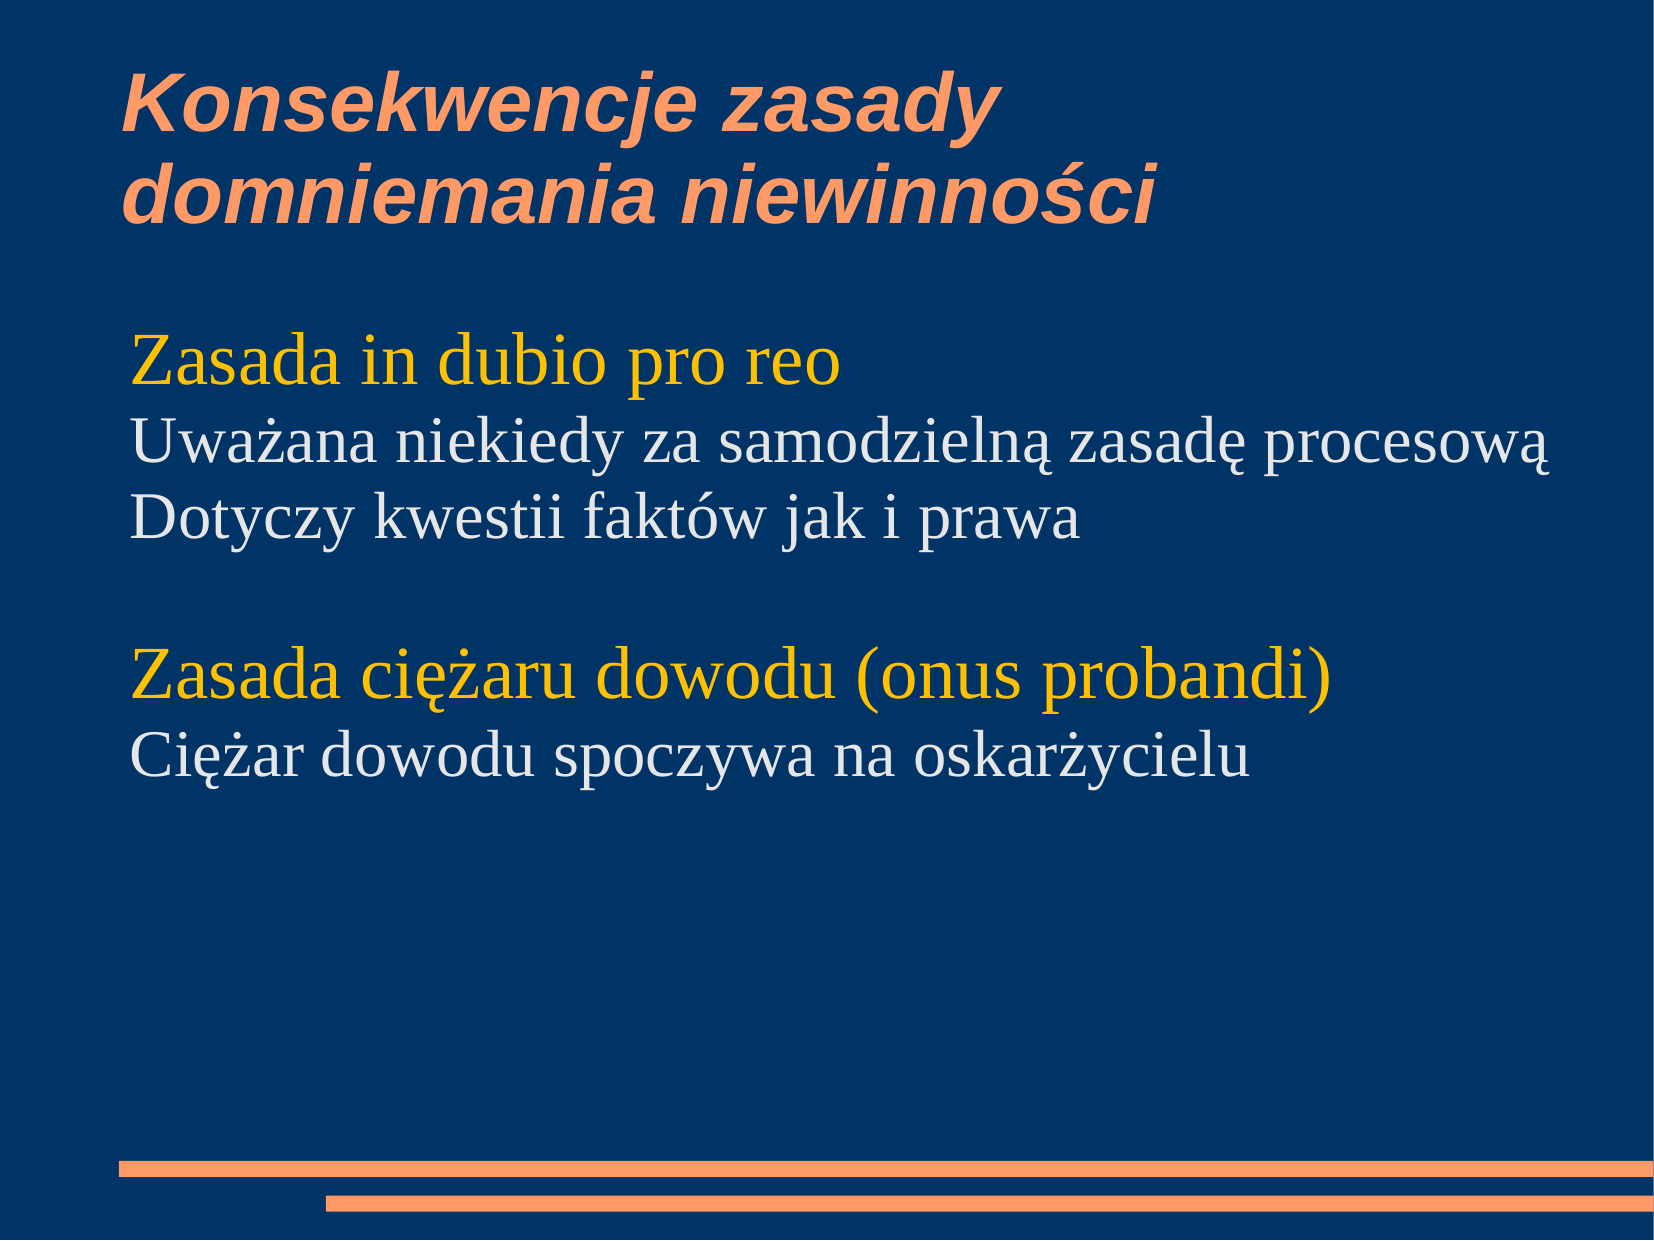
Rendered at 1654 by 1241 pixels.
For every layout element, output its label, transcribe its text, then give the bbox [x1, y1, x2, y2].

list Zasada in dubio pro reo Uważana niekiedy za samodzielną zasadę procesową Dotyczy kwestii faktów jak i prawa Zasada ciężaru dowodu (onus probandi) Ciężar dowodu spoczywa na oskarżycielu [129, 312, 1569, 1123]
title Konsekwencje zasady domniemania niewinności [121, 46, 1534, 253]
